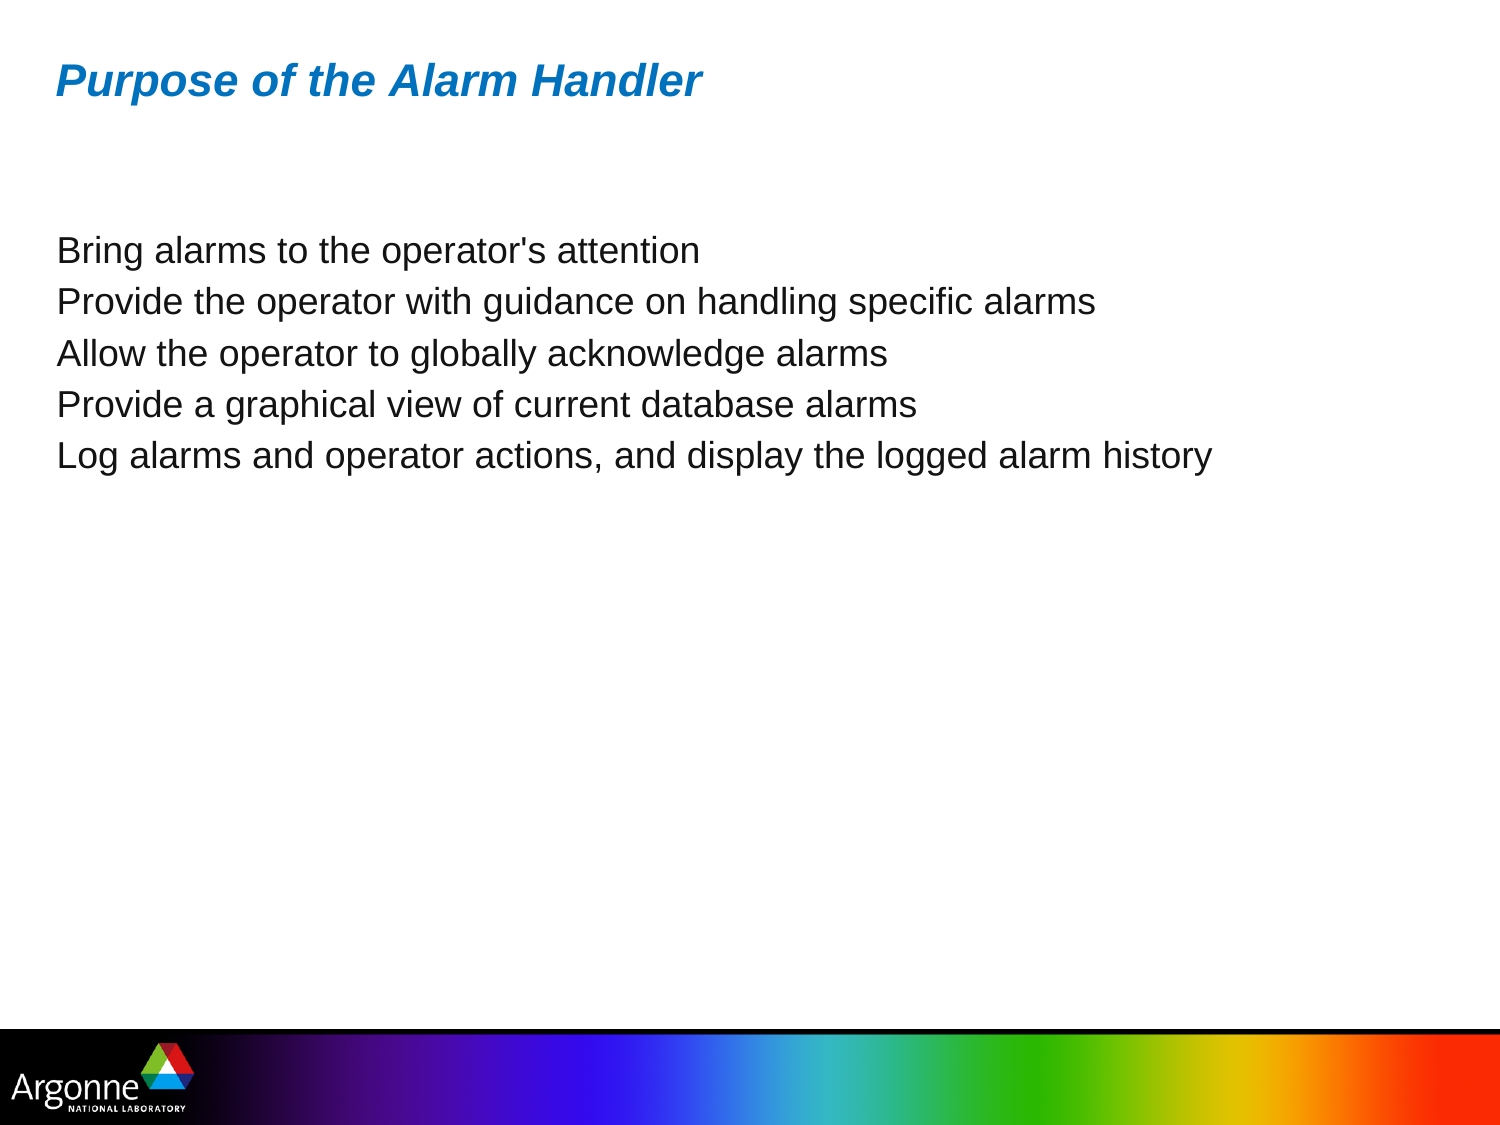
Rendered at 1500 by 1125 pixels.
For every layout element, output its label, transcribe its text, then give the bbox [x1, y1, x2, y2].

list Bring alarms to the operator's attention Provide the operator with guidance on handling specific alarms Allow the operator to globally acknowledge alarms Provide a graphical view of current database alarms Log alarms and operator actions, and display the logged alarm history [56, 229, 1359, 725]
title Purpose of the Alarm Handler [55, 48, 1361, 118]
picture [0, 1029, 1500, 1125]
